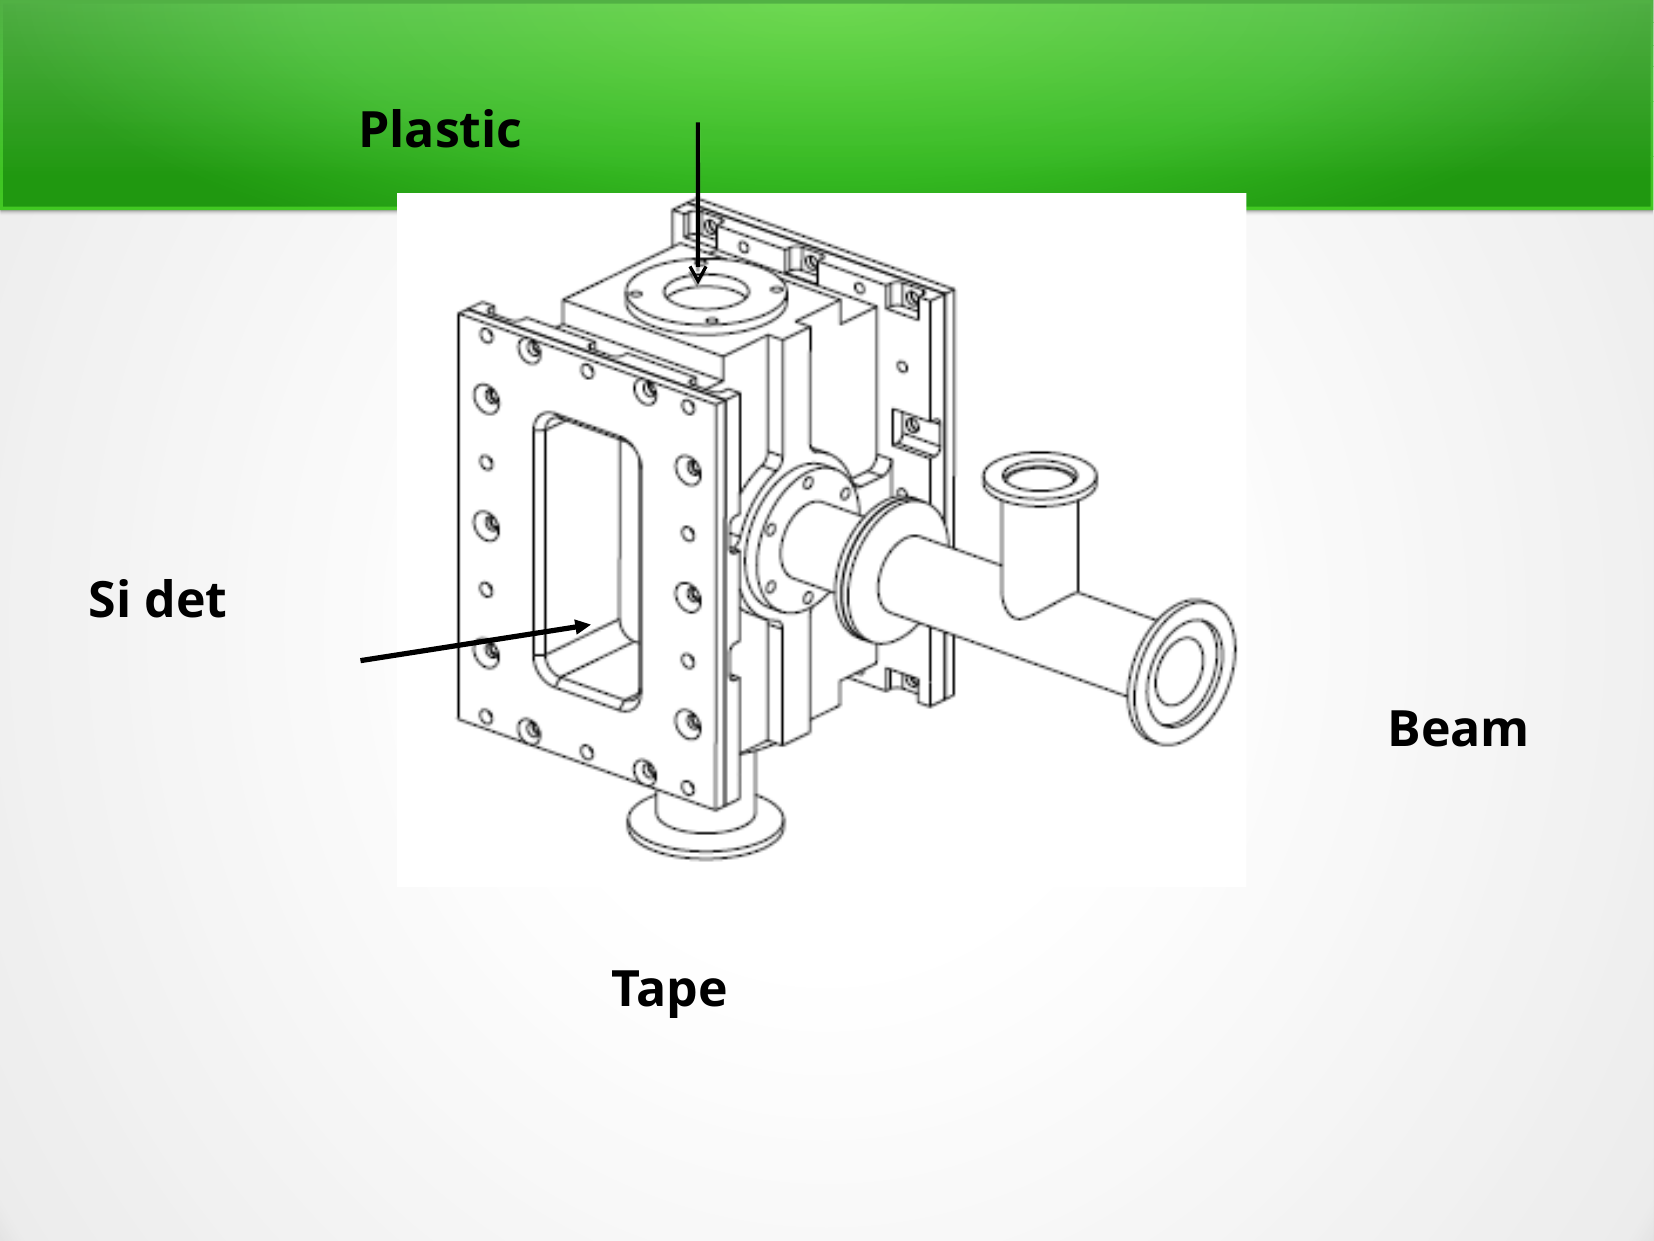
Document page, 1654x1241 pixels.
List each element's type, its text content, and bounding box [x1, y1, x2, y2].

text_box Si det [73, 559, 361, 635]
text_box Tape [596, 948, 816, 1024]
text_box Beam [1372, 689, 1636, 765]
picture [397, 193, 1247, 887]
text_box Plastic [343, 89, 749, 165]
